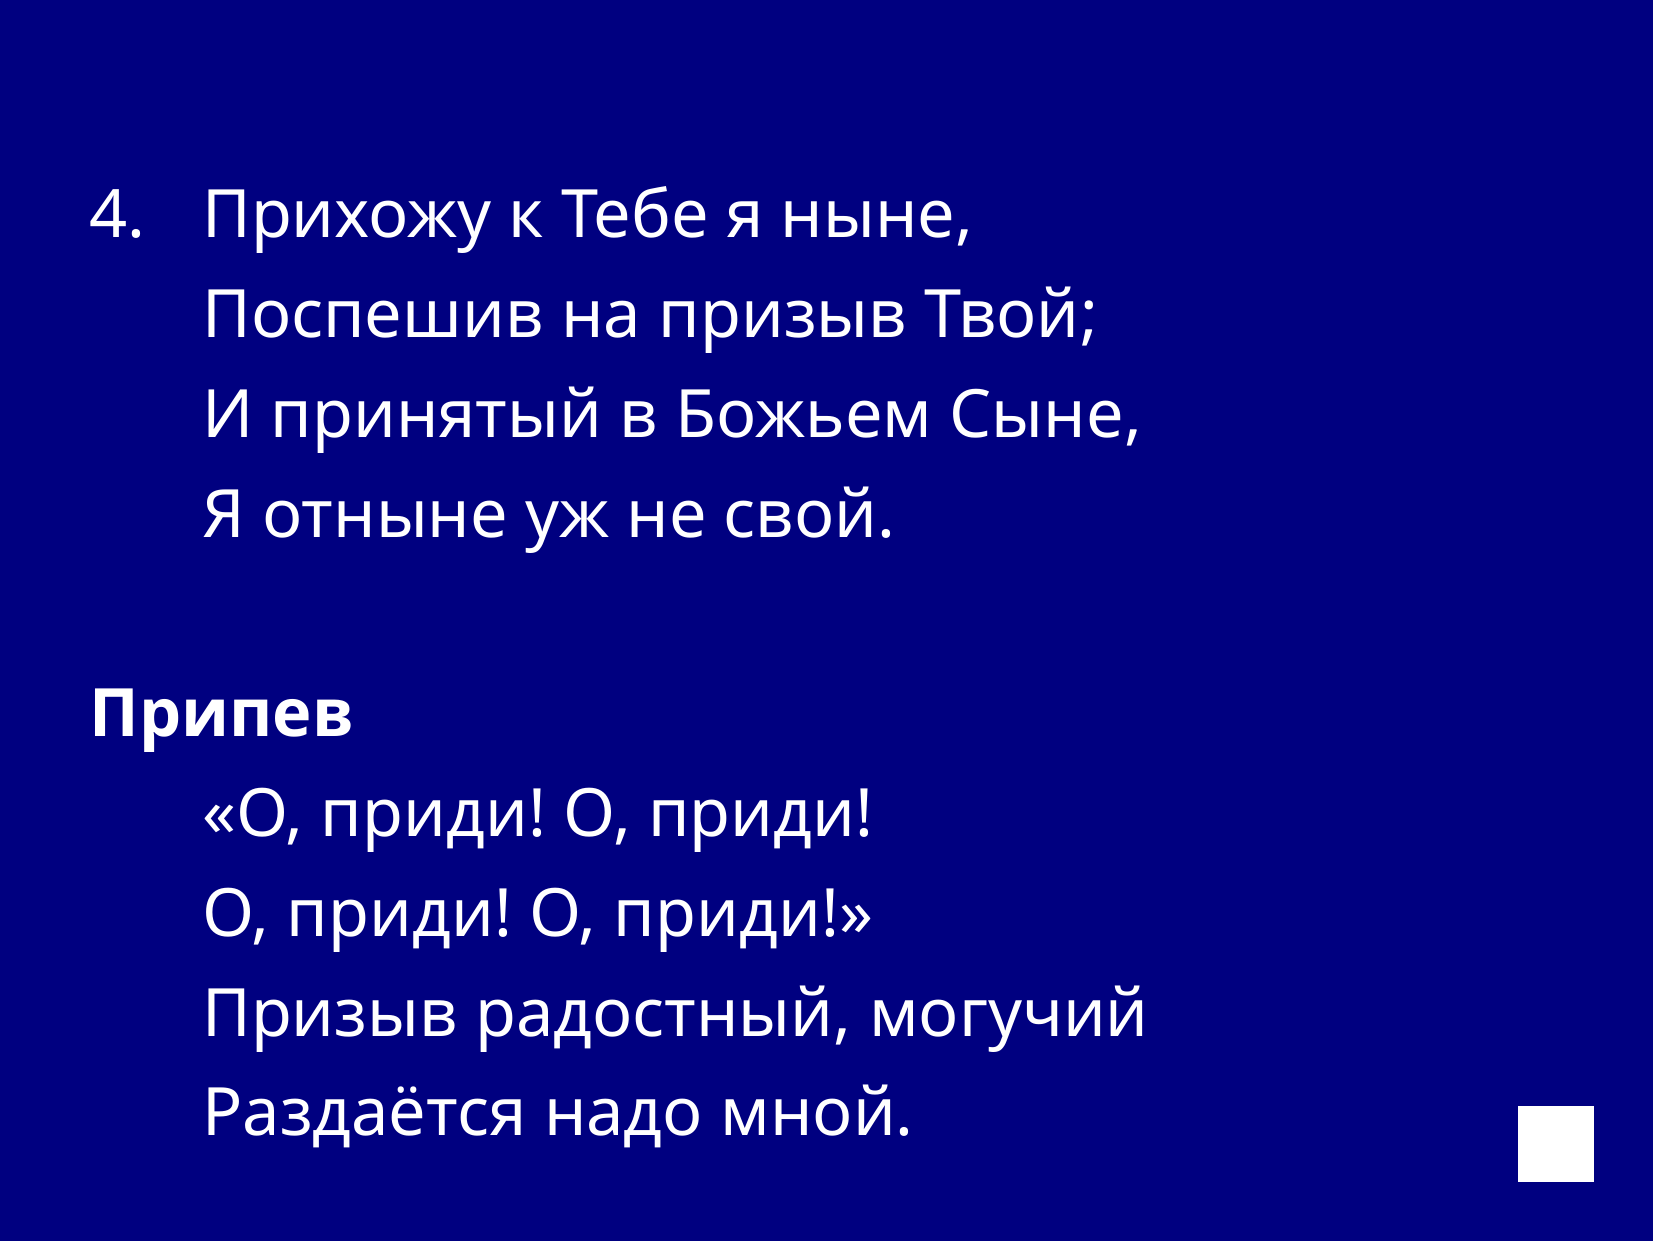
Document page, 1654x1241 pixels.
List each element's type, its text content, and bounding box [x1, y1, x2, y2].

text_box [1518, 1106, 1594, 1182]
text_box 4. Прихожу к Тебе я ныне, Поспешив на призыв Твой; И принятый в Божьем Сыне, Я отныне уж не свой. Припев «О, приди! О, приди! О, приди! О, приди!» Призыв радостный, могучий Раздаётся надо мной. [75, 150, 1576, 1163]
